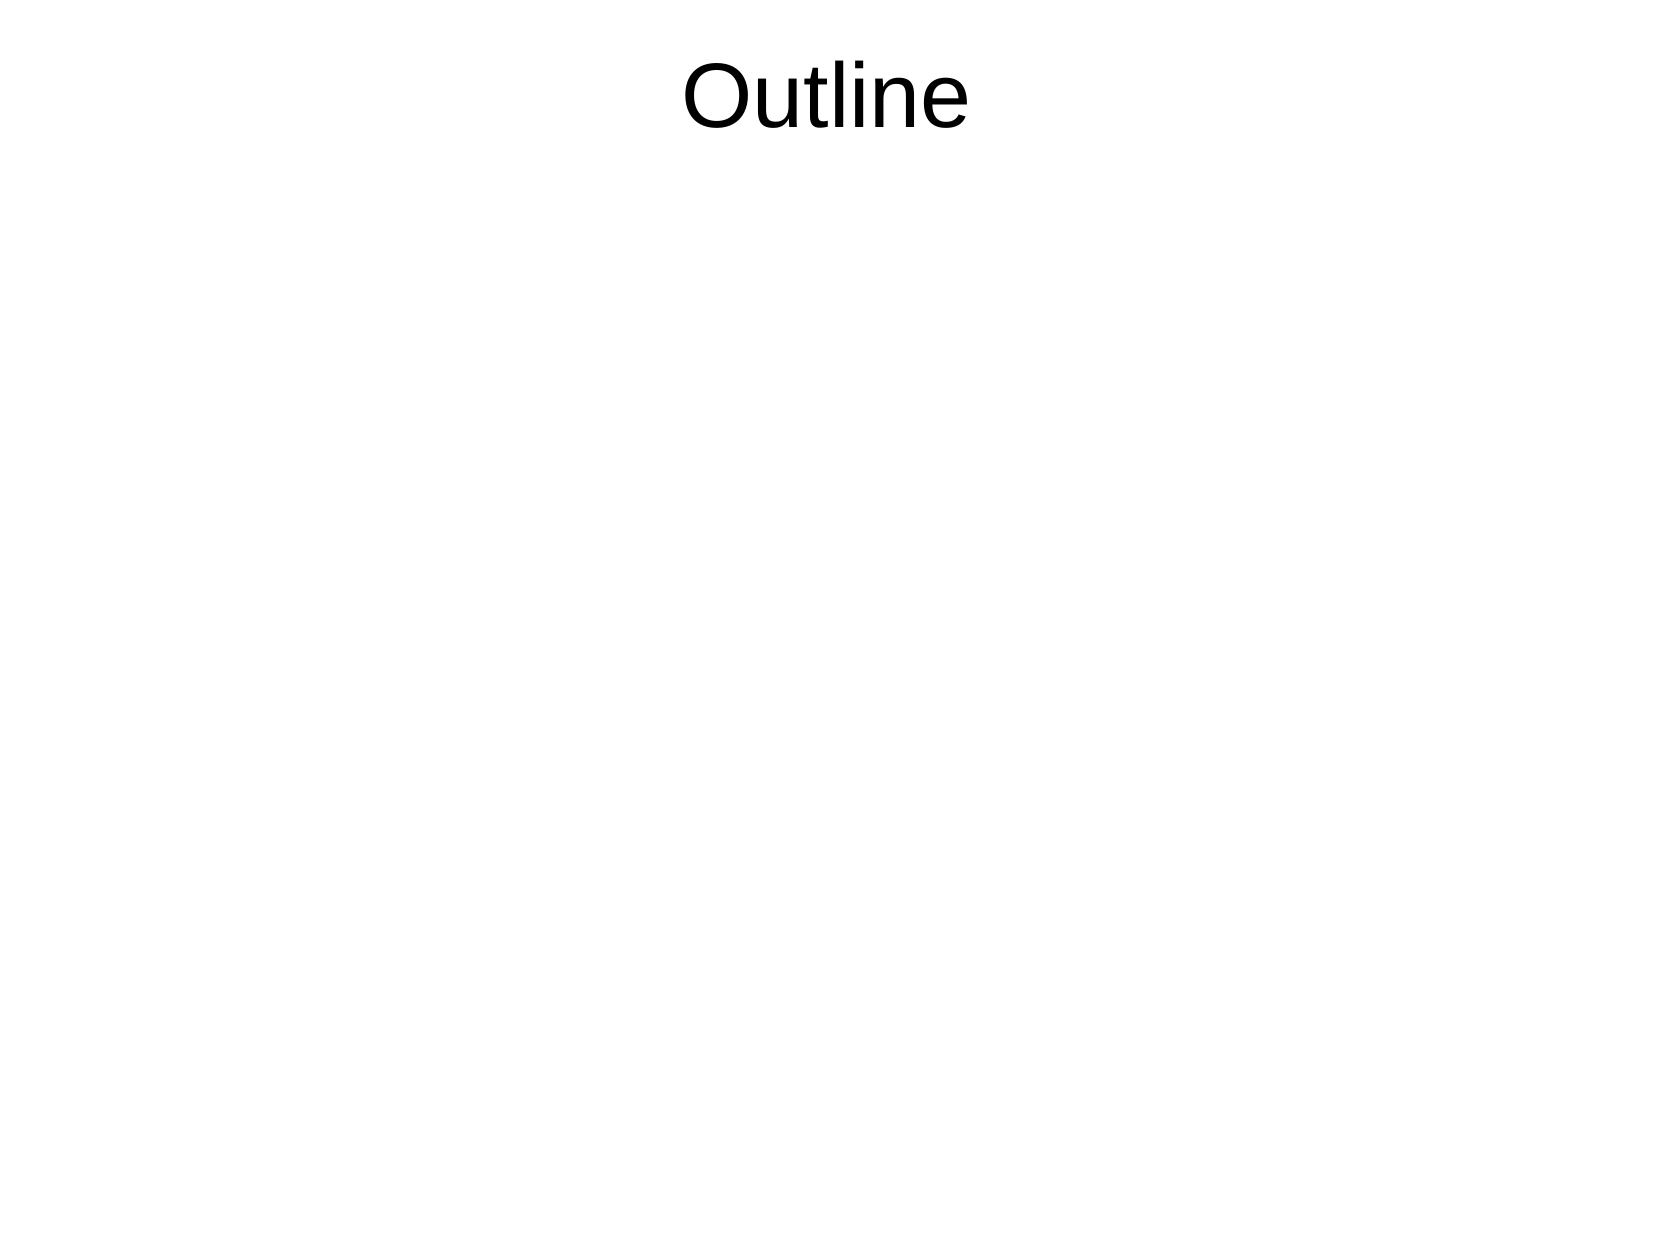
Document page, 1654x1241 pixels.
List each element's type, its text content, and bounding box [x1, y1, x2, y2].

title Outline [82, 44, 1571, 147]
